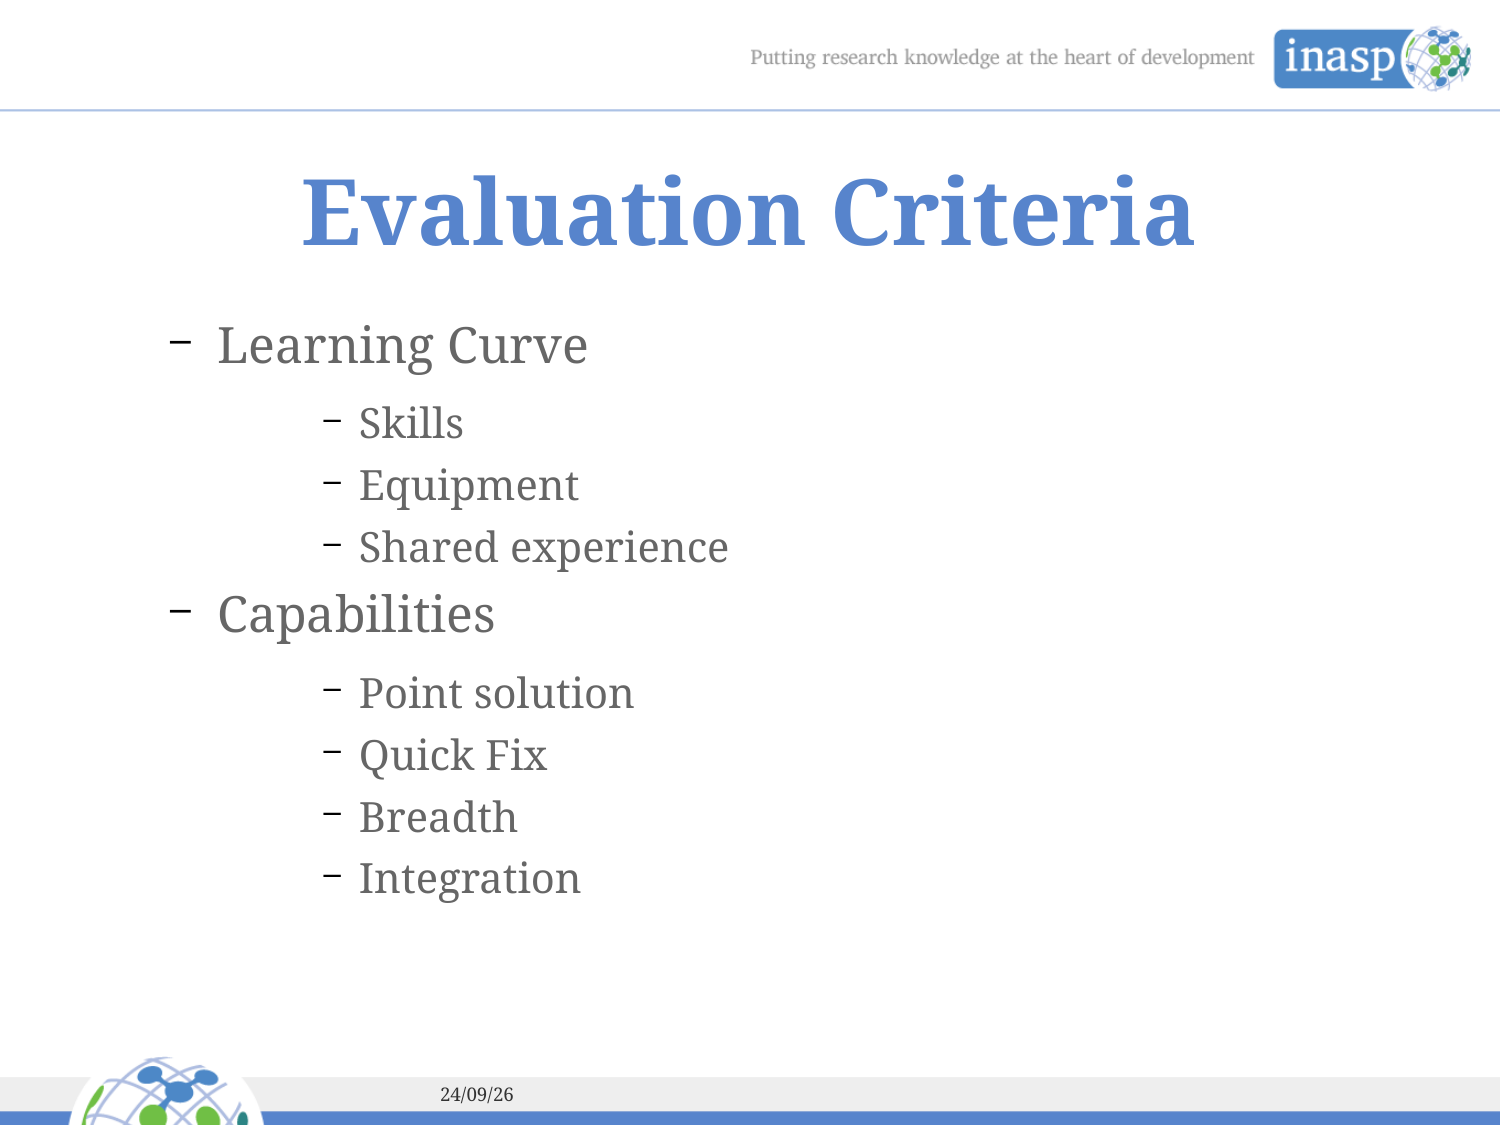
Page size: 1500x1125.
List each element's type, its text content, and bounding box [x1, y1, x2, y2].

title Evaluation Criteria [75, 129, 1426, 313]
picture [0, 0, 1500, 1125]
list Learning Curve Skills Equipment Shared experience Skills Equipment Shared experience Capabilities Point solution Quick Fix Breadth Integration Point solution Quick Fix Breadth Integration [75, 313, 1426, 967]
